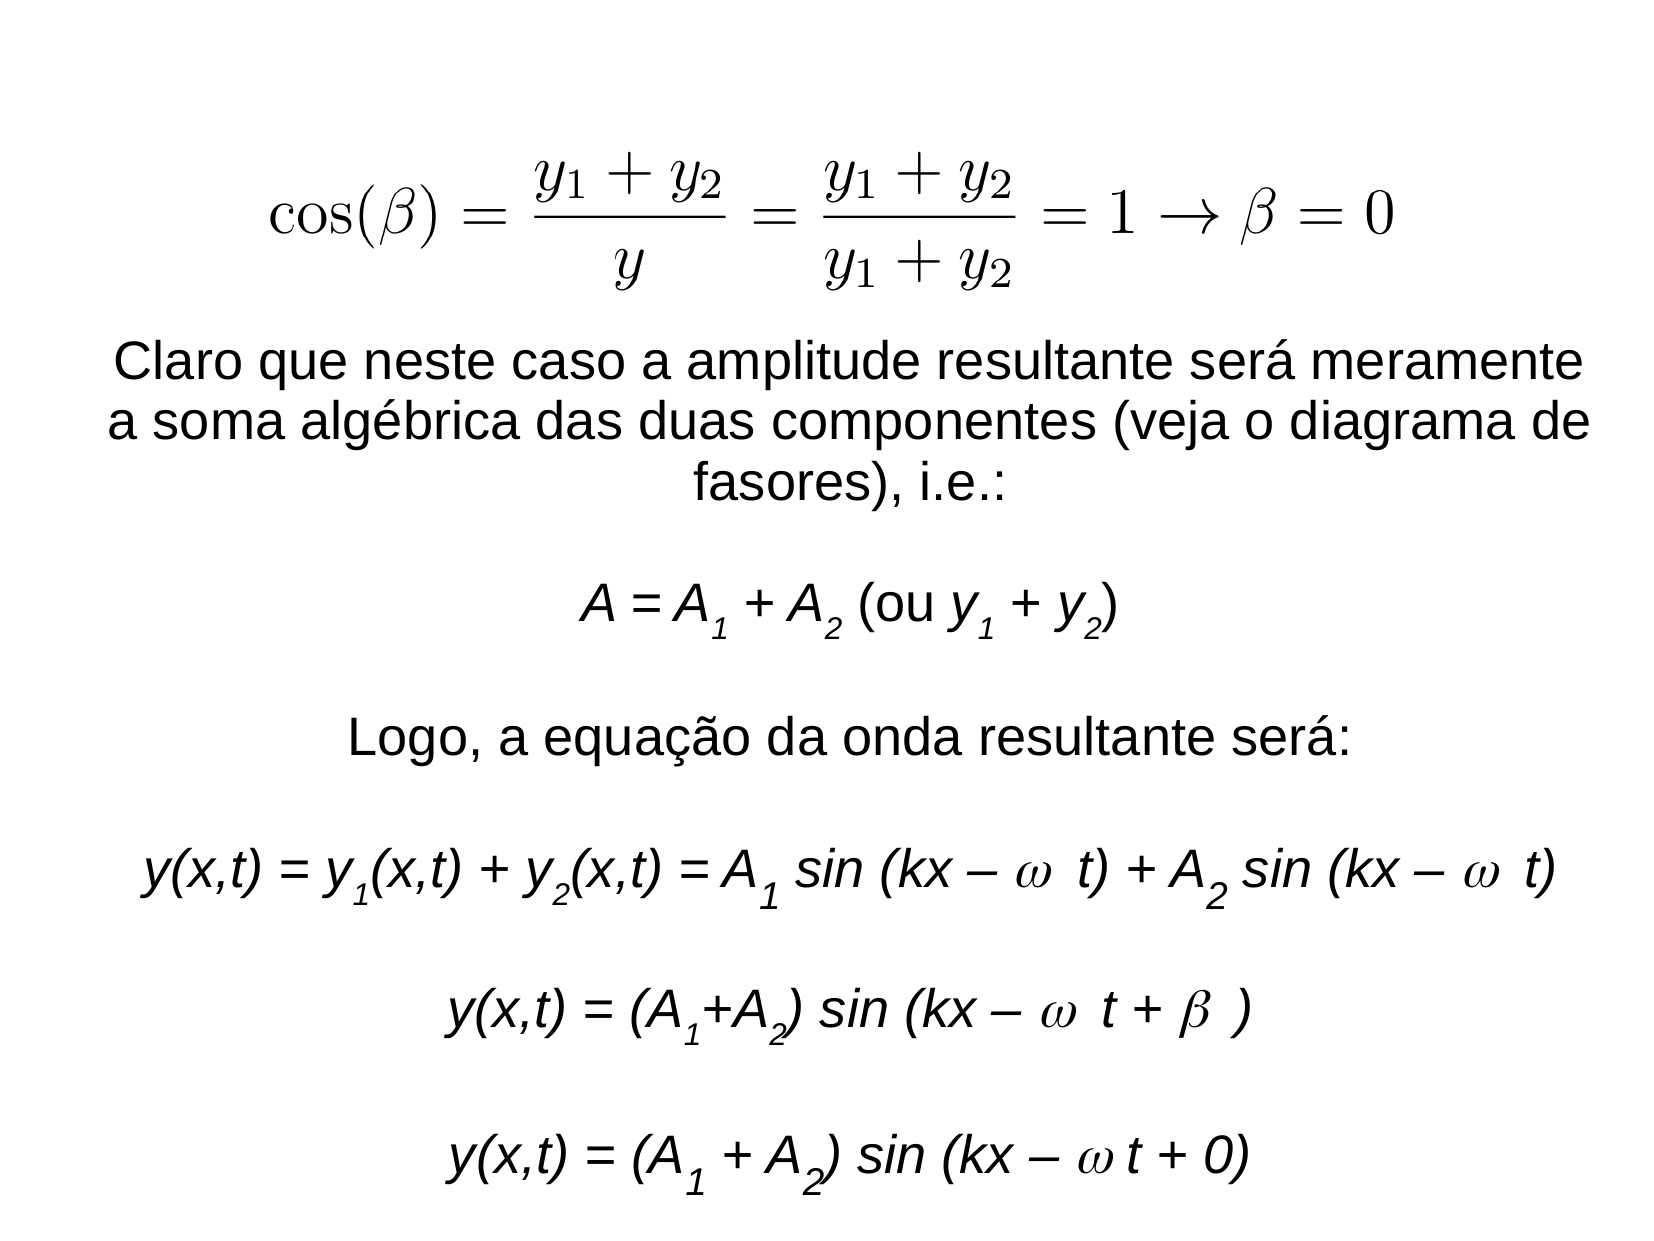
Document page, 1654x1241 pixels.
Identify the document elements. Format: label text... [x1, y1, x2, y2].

subtitle Claro que neste caso a amplitude resultante será meramente a soma algébrica das duas componentes (veja o diagrama de fasores), i.e.: A = A1 + A2 (ou y1 + y2) Logo, a equação da onda resultante será: y(x,t) = y1(x,t) + y2(x,t) = A1 sin (kx – w t) + A2 sin (kx – w t) y(x,t) = (A1+A2) sin (kx – w t + b ) y(x,t) = (A1 + A2) sin (kx – w t + 0) [106, 327, 1595, 1207]
picture [252, 105, 1422, 325]
